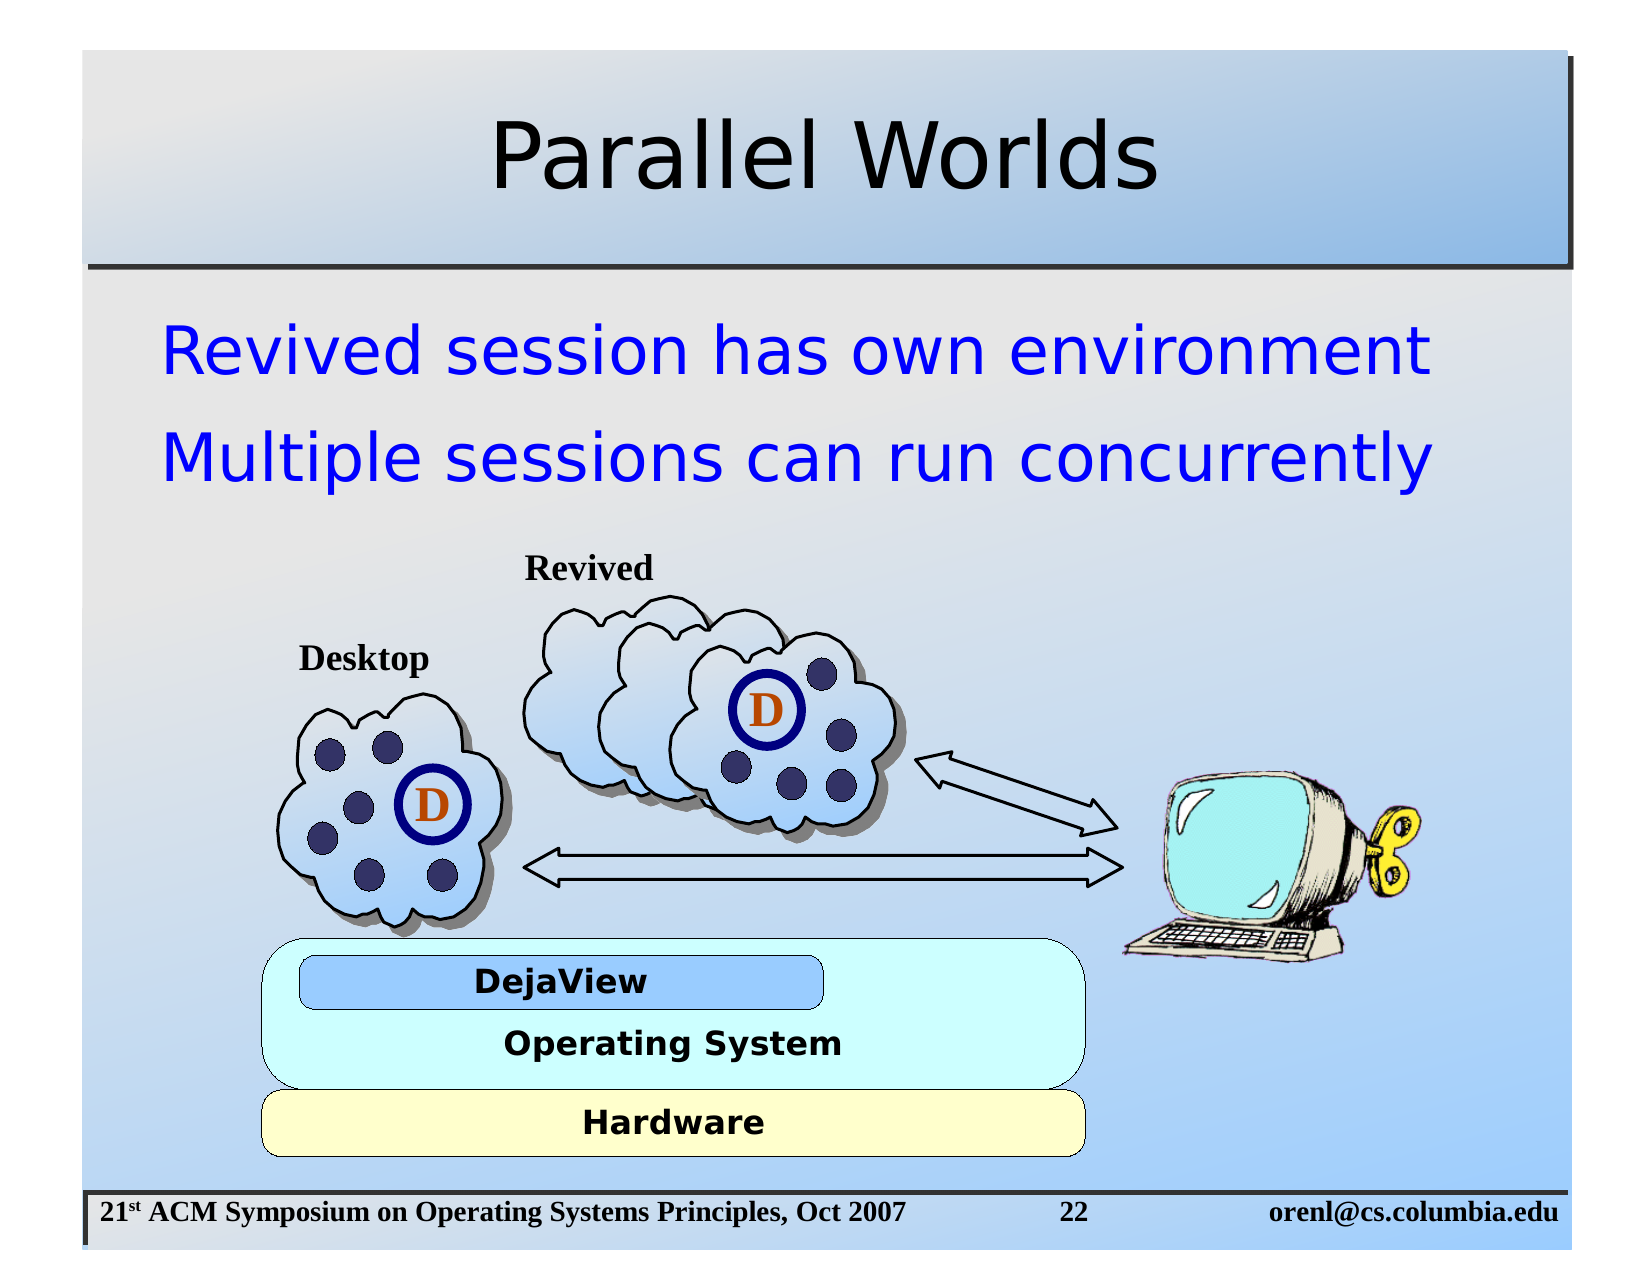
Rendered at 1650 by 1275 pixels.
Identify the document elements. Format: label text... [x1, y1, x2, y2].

text_box Desktop [261, 629, 468, 688]
text_box Operating System [261, 938, 1086, 1090]
text_box [427, 858, 458, 892]
text_box D [732, 673, 802, 747]
text_box Hardware [261, 1089, 1086, 1157]
list Revived session has own environment Multiple sessions can run concurrently [82, 298, 1568, 1140]
text_box [307, 821, 338, 855]
text_box [354, 858, 385, 892]
text_box DejaView [299, 955, 824, 1010]
text_box D [398, 767, 468, 841]
text_box [314, 738, 346, 772]
text_box [598, 609, 896, 833]
title Parallel Worlds [82, 50, 1568, 264]
text_box [343, 791, 374, 824]
picture [1122, 770, 1422, 964]
text_box Revived [486, 539, 693, 598]
text_box [372, 731, 403, 764]
